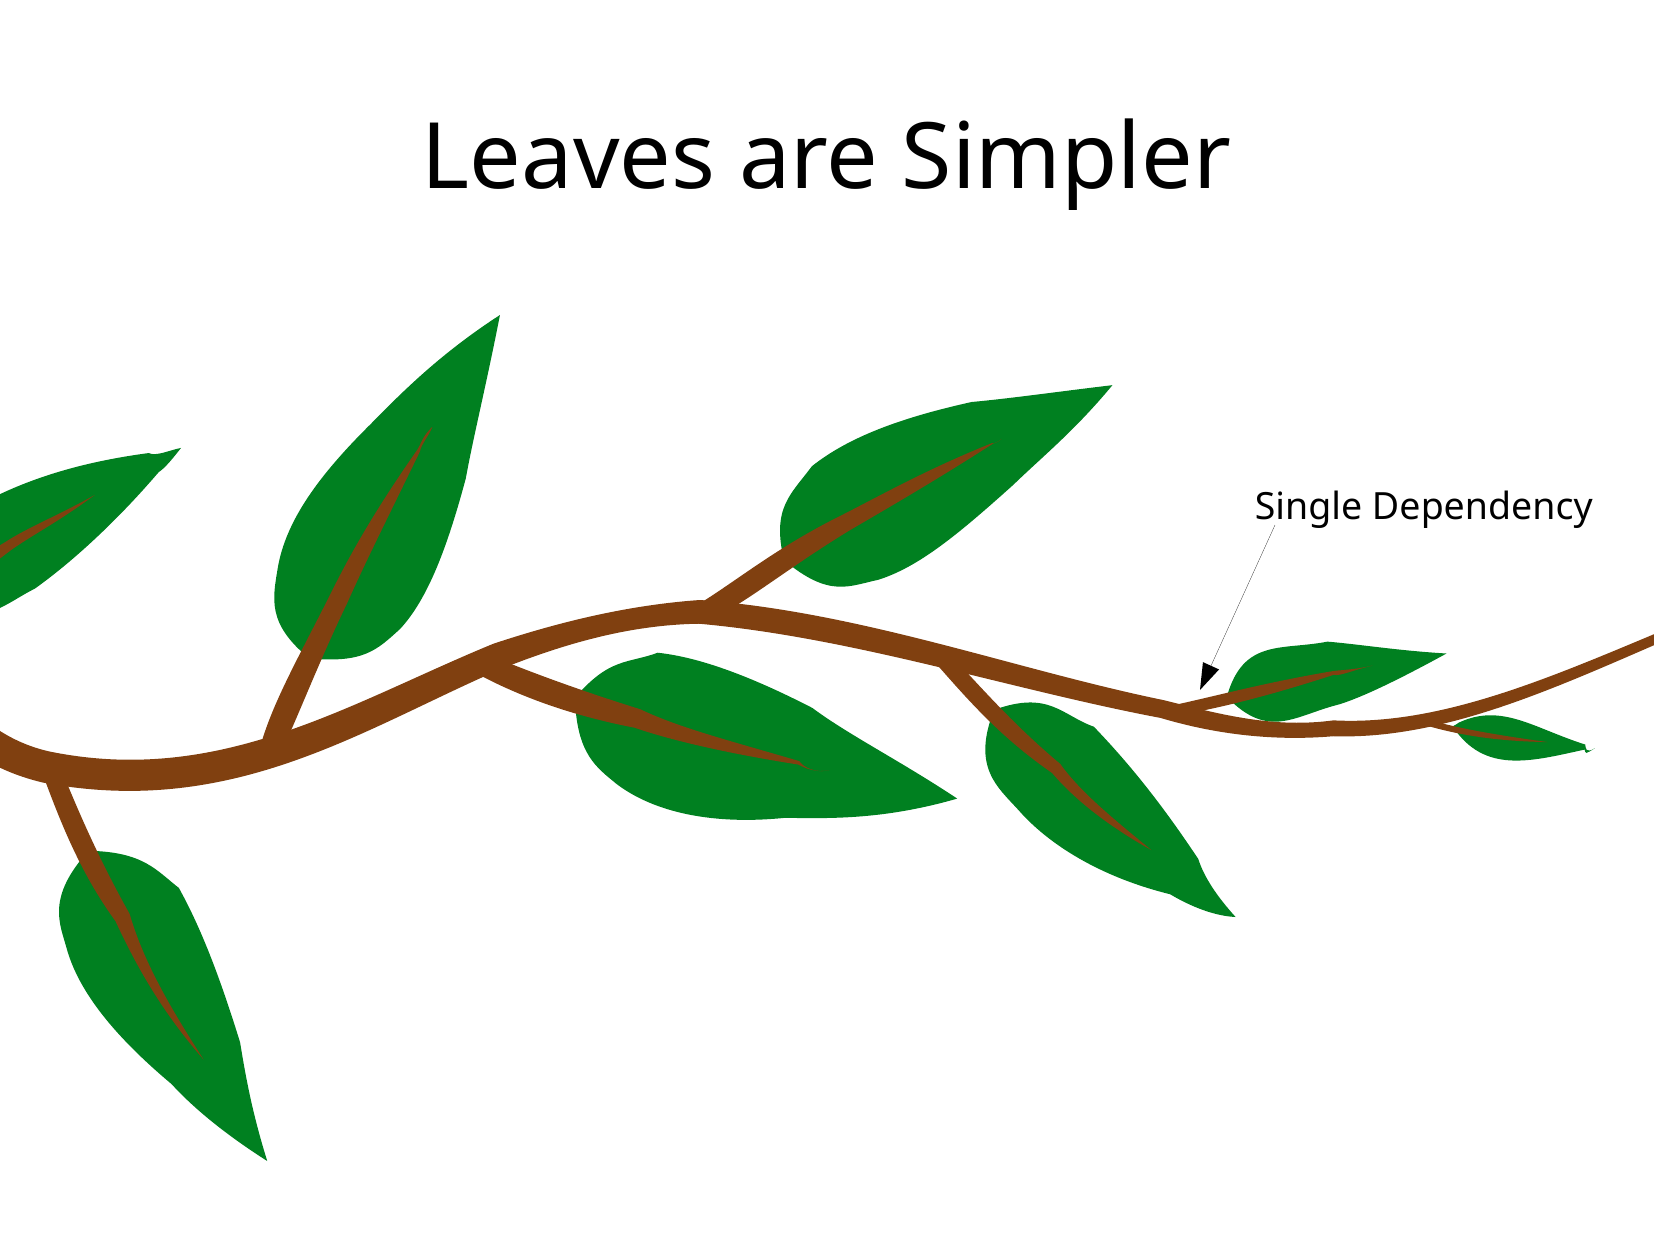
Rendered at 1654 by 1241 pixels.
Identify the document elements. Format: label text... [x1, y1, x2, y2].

picture [0, 315, 1654, 1162]
text_box Single Dependency [1240, 472, 1596, 530]
title Leaves are Simpler [82, 49, 1571, 257]
